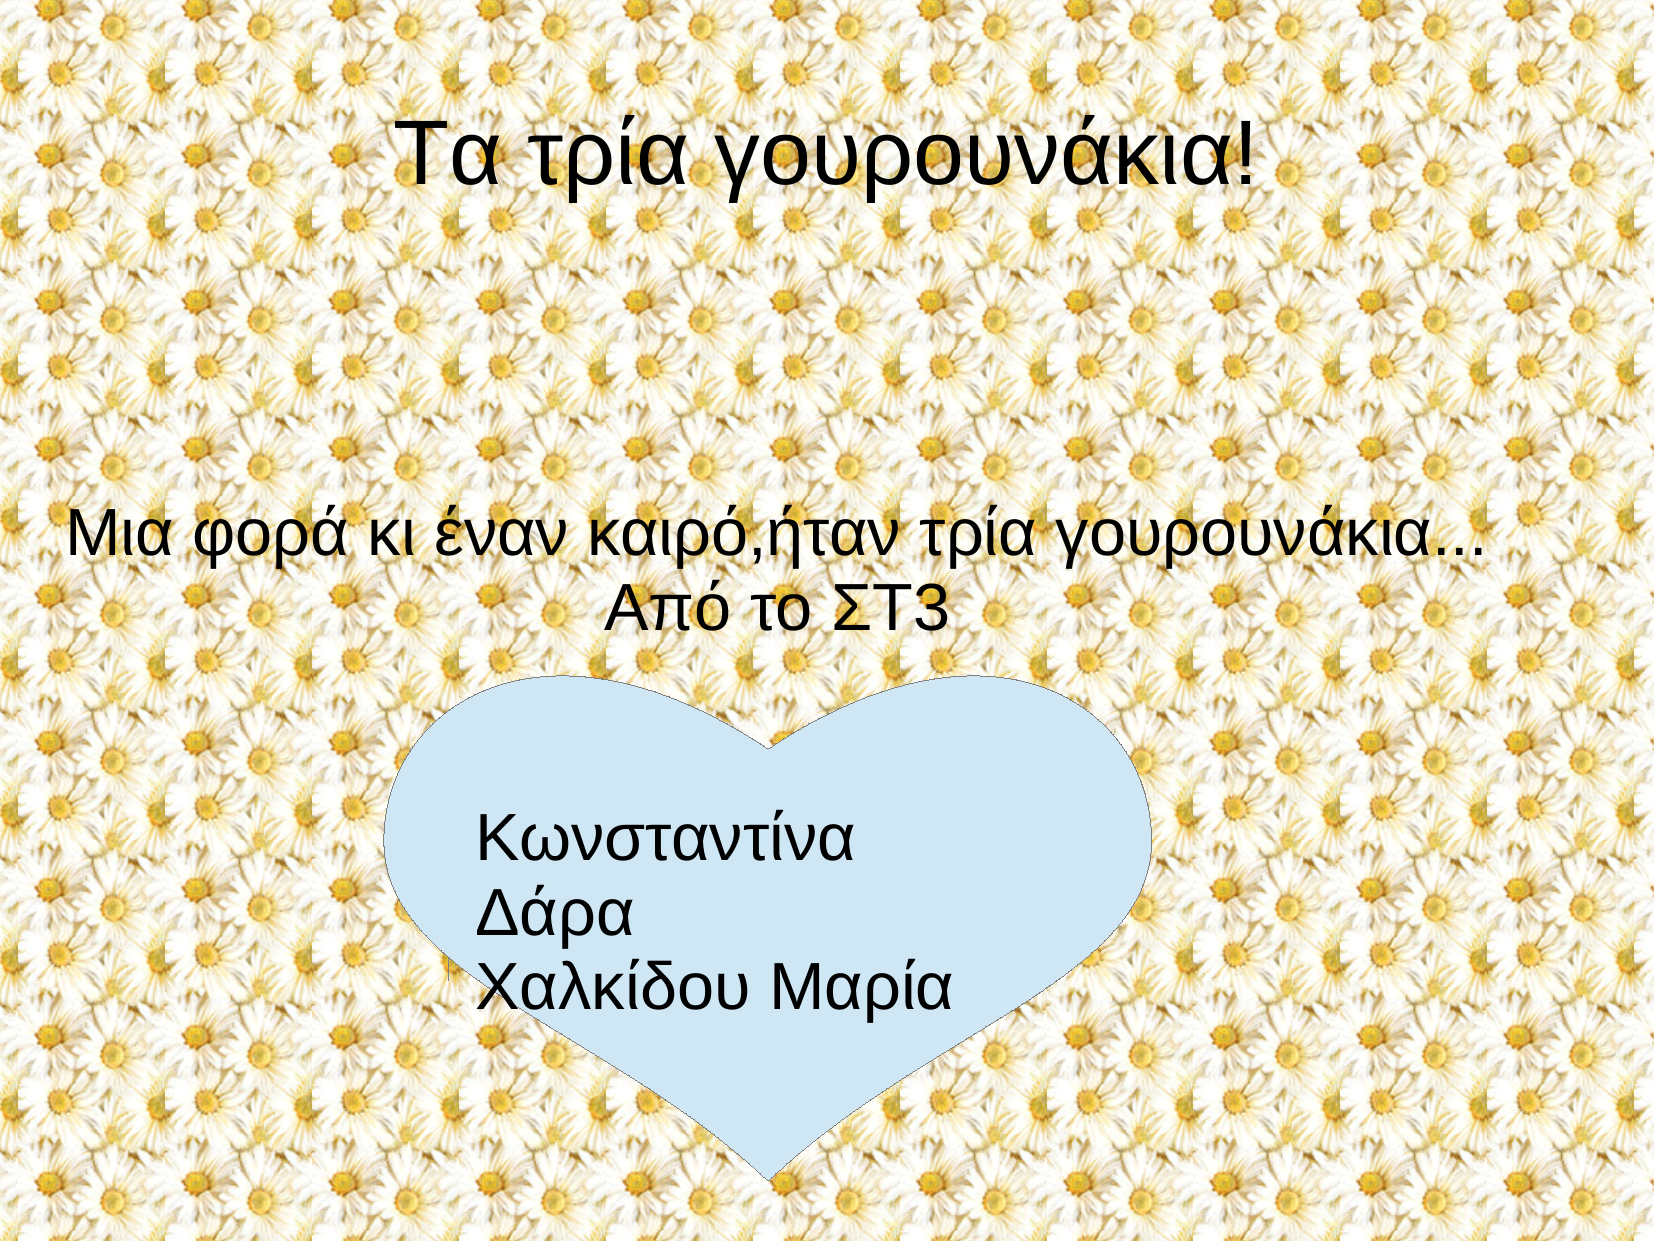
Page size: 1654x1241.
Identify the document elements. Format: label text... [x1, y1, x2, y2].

text_box [383, 675, 1152, 1181]
title Tα τρία γουρουνάκια! [82, 49, 1571, 257]
subtitle Μια φορά κι έναν καιρό,ήταν τρία γουρουνάκια... Από το ΣΤ3 [59, 284, 1515, 1004]
text_box [495, 989, 503, 998]
text_box Κωνσταντίνα Δάρα Χαλκίδου Μαρία [460, 792, 1046, 957]
picture [0, 0, 1654, 1241]
